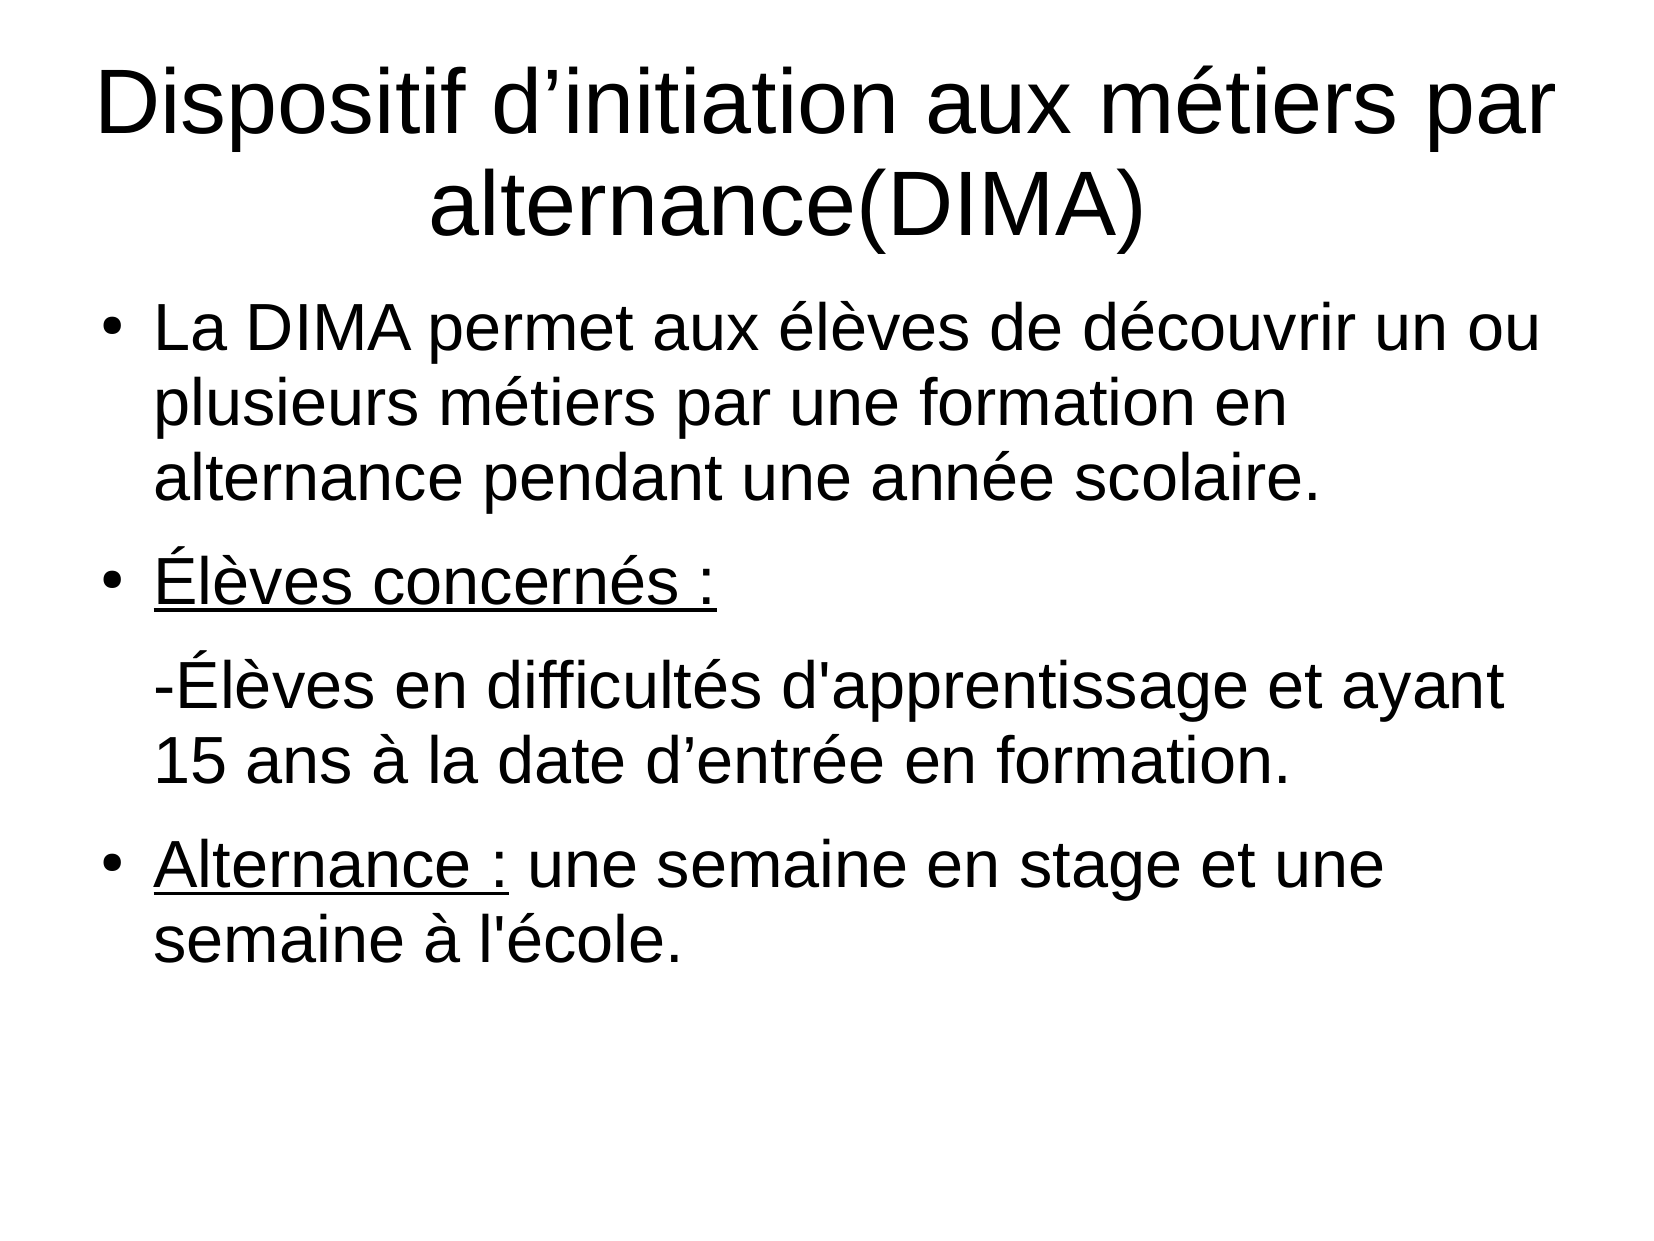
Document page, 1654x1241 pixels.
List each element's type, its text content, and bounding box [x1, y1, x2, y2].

title Dispositif d’initiation aux métiers par alternance(DIMA) [82, 49, 1571, 257]
list La DIMA permet aux élèves de découvrir un ou plusieurs métiers par une formation en alternance pendant une année scolaire. Élèves concernés : -Élèves en difficultés d'apprentissage et ayant 15 ans à la date d’entrée en formation. Alternance : une semaine en stage et une semaine à l'école. [82, 290, 1571, 1010]
